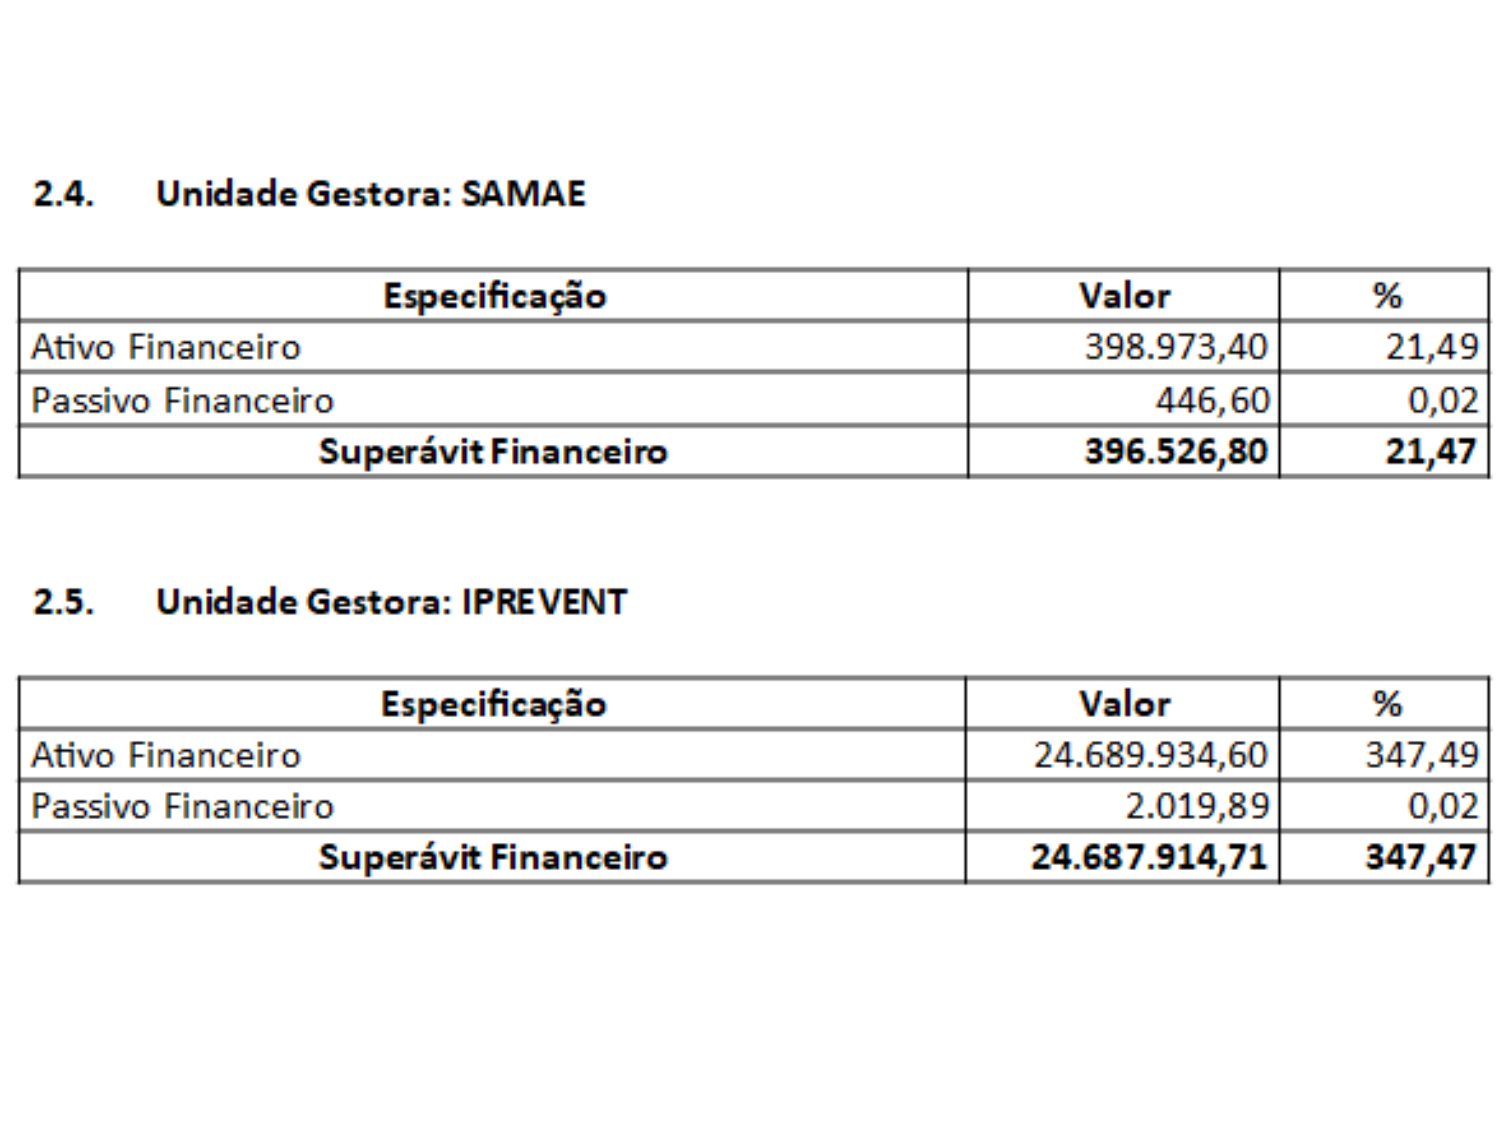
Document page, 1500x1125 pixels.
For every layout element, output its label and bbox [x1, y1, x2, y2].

picture [11, 171, 1500, 893]
